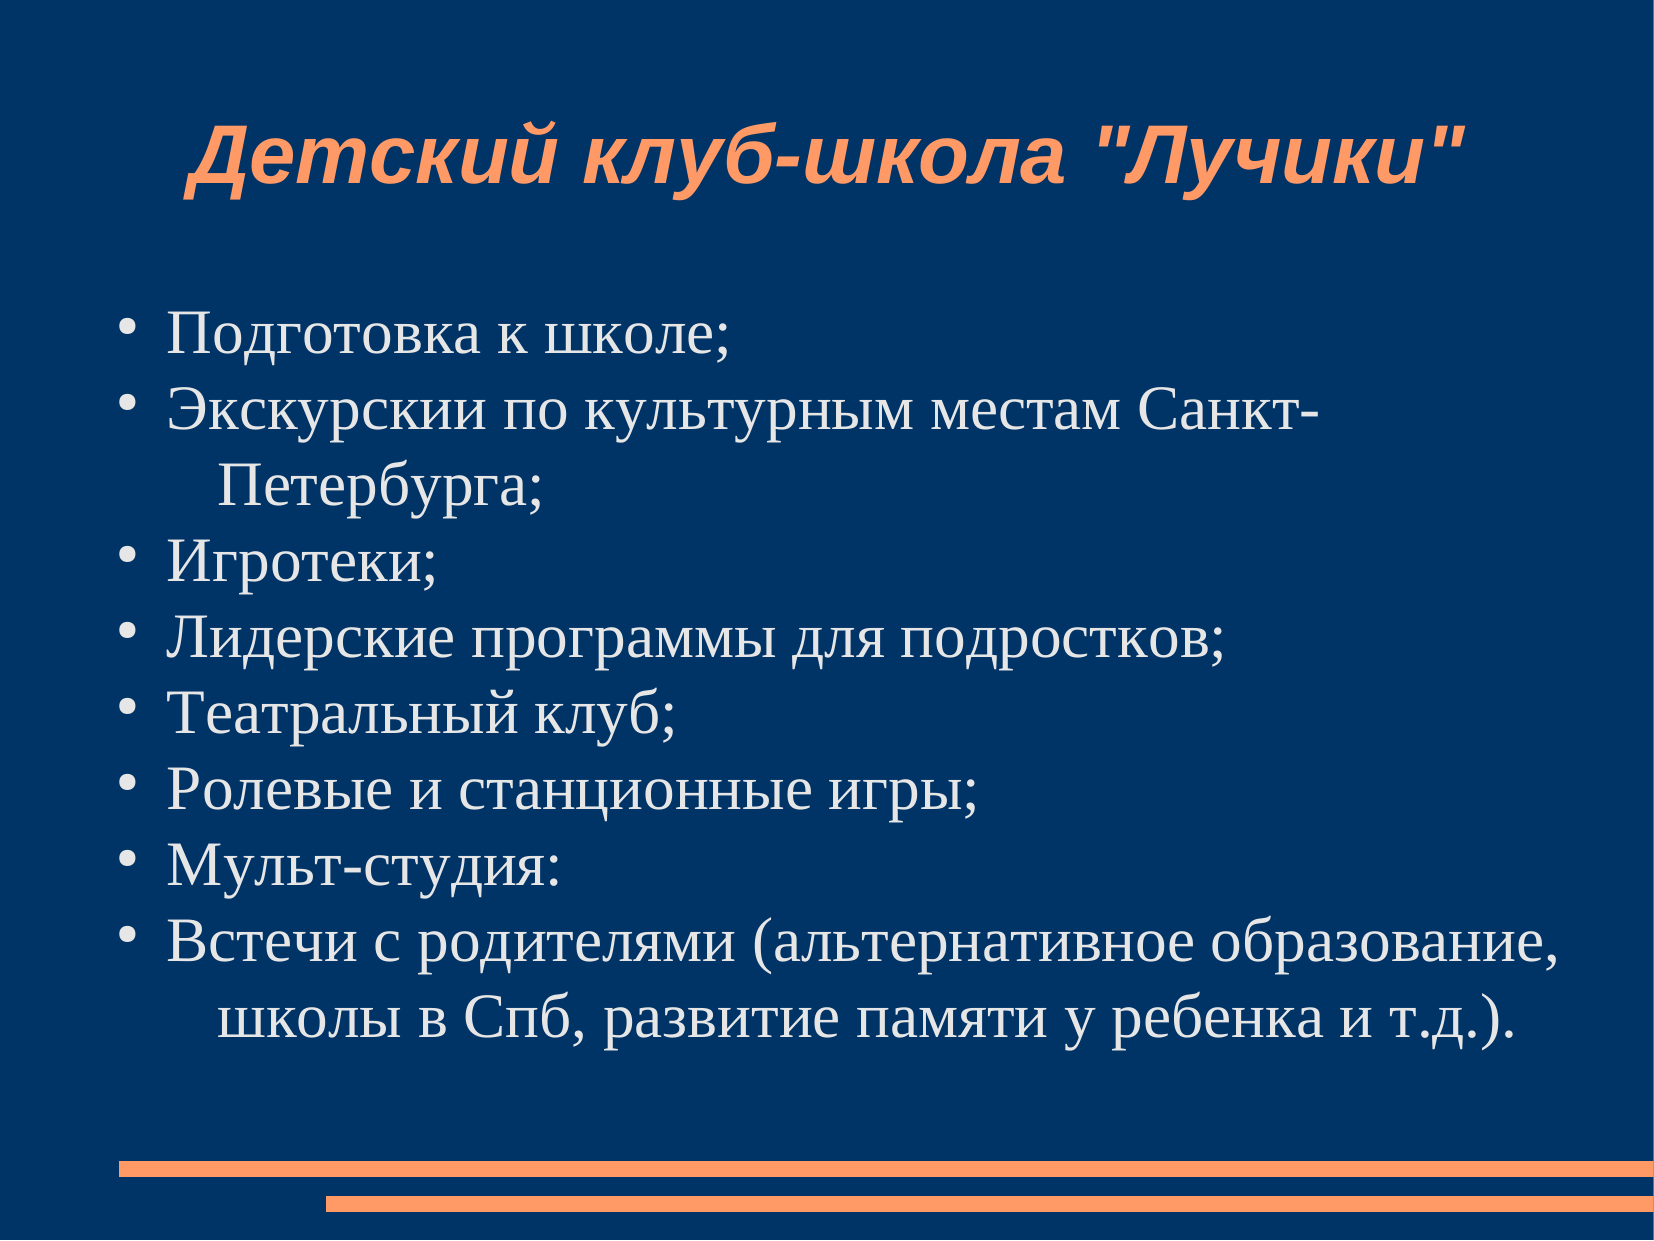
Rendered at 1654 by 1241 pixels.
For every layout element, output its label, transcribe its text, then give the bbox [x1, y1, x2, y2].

title Детский клуб-школа "Лучики" [121, 46, 1534, 254]
list Подготовка к школе; Экскурскии по культурным местам Санкт-Петербурга; Игротеки; Лидерские программы для подростков; Театральный клуб; Ролевые и станционные игры; Мульт-студия: Встечи с родителями (альтернативное образование, школы в Спб, развитие памяти у ребенка и т.д.). [82, 290, 1571, 1109]
